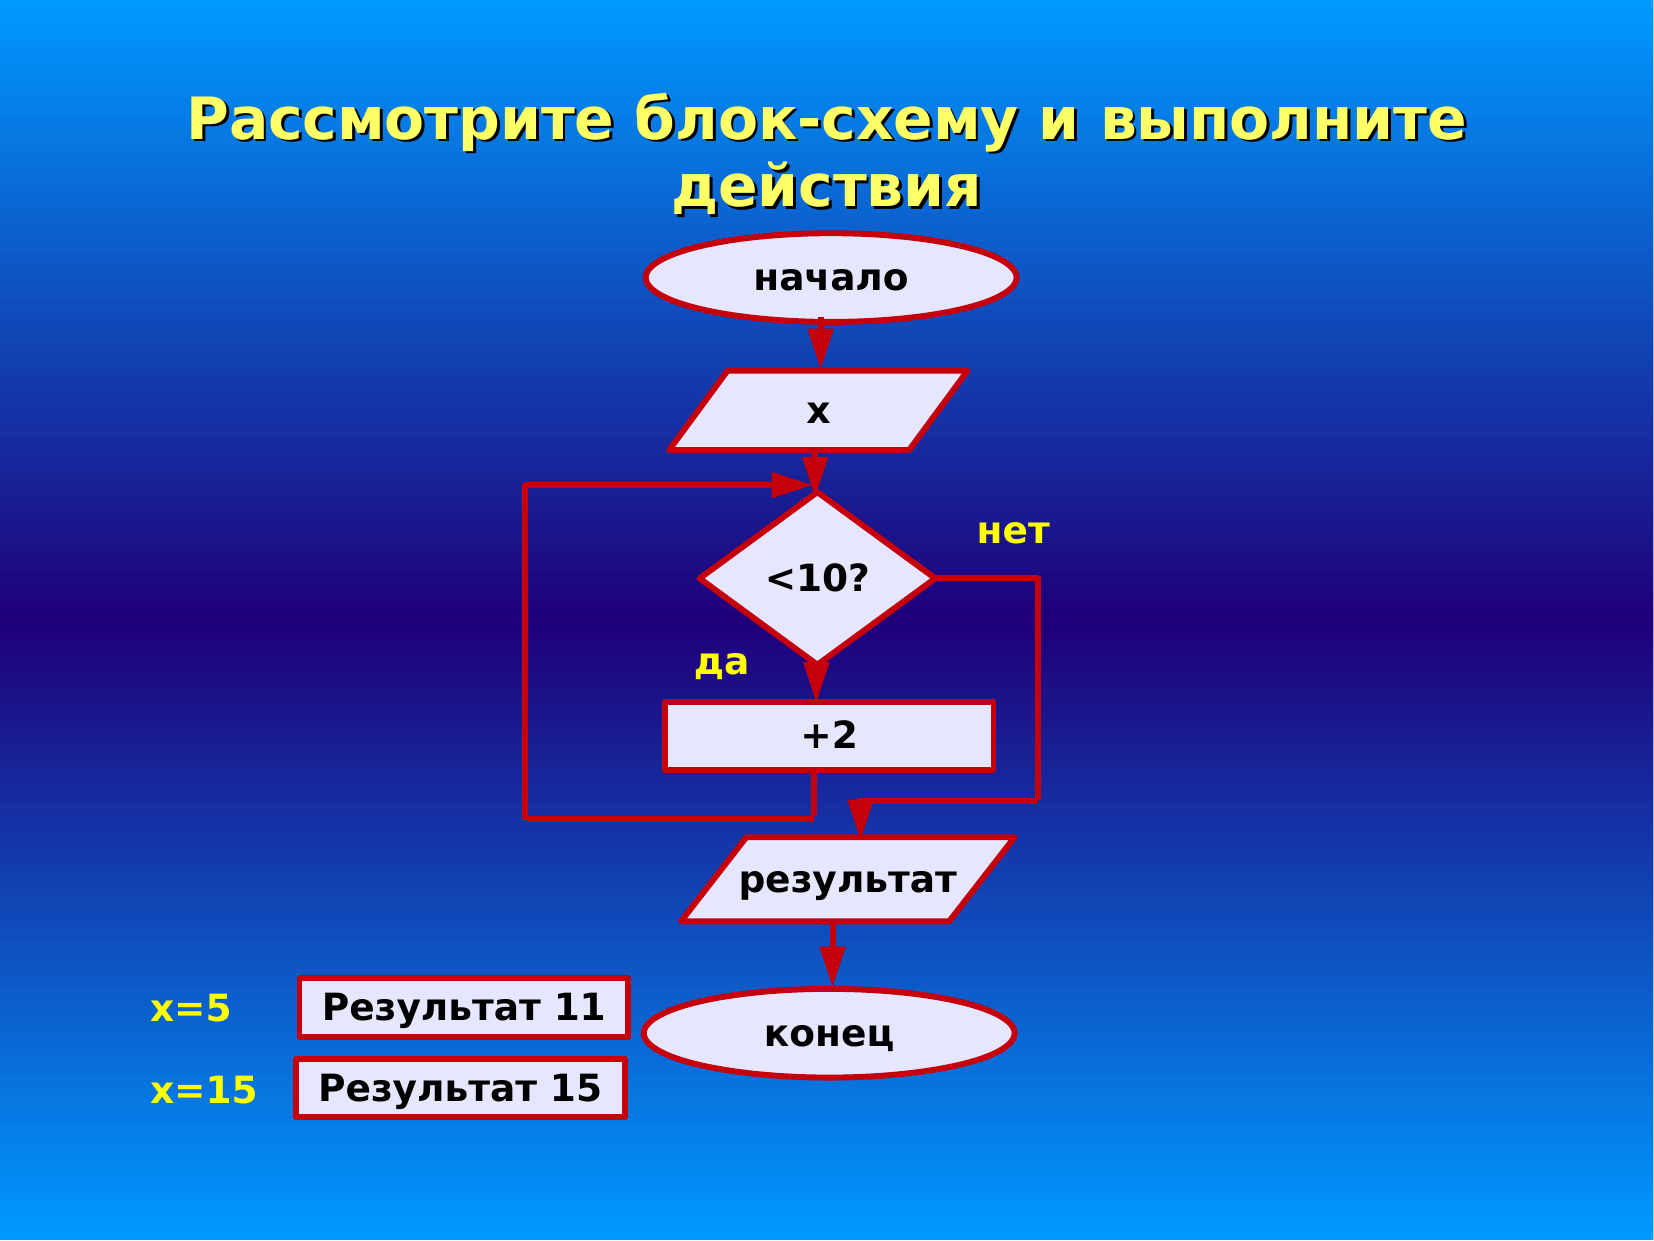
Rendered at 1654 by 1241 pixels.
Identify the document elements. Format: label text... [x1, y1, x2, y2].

text_box результат [680, 837, 1015, 922]
title Рассмотрите блок-схему и выполните действия [82, 56, 1571, 250]
text_box х [669, 370, 968, 451]
text_box начало [645, 233, 1017, 322]
text_box +2 [664, 701, 994, 770]
text_box х=5 [135, 979, 250, 1038]
text_box нет [944, 501, 1083, 560]
text_box да [666, 632, 777, 691]
text_box конец [643, 988, 1015, 1078]
text_box Результат 11 [299, 978, 629, 1037]
text_box х=15 [135, 1061, 283, 1120]
text_box Результат 15 [295, 1058, 625, 1118]
text_box <10? [699, 492, 932, 662]
